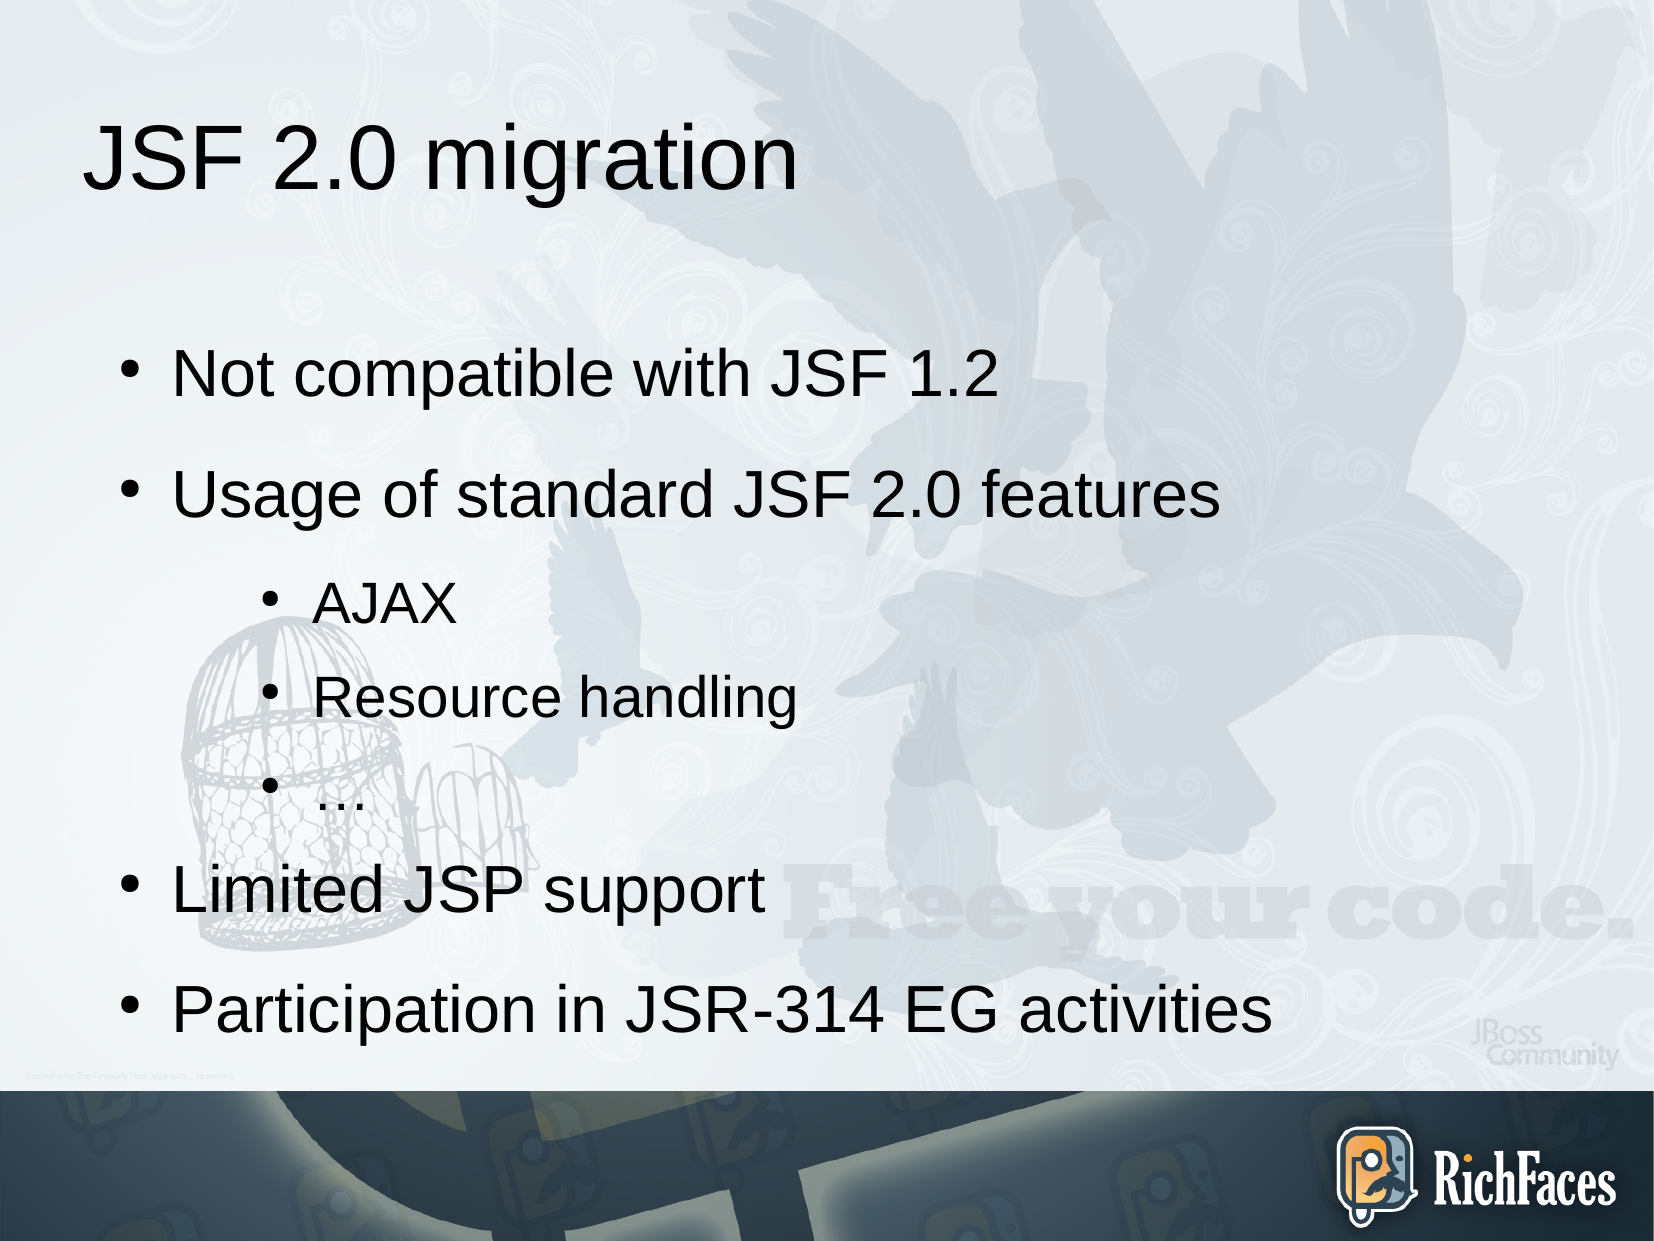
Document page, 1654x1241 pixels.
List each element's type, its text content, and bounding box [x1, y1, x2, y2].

title JSF 2.0 migration [82, 56, 1571, 250]
list Not compatible with JSF 1.2 Usage of standard JSF 2.0 features AJAX Resource handling … Limited JSP support Participation in JSR-314 EG activities [82, 290, 1571, 1094]
